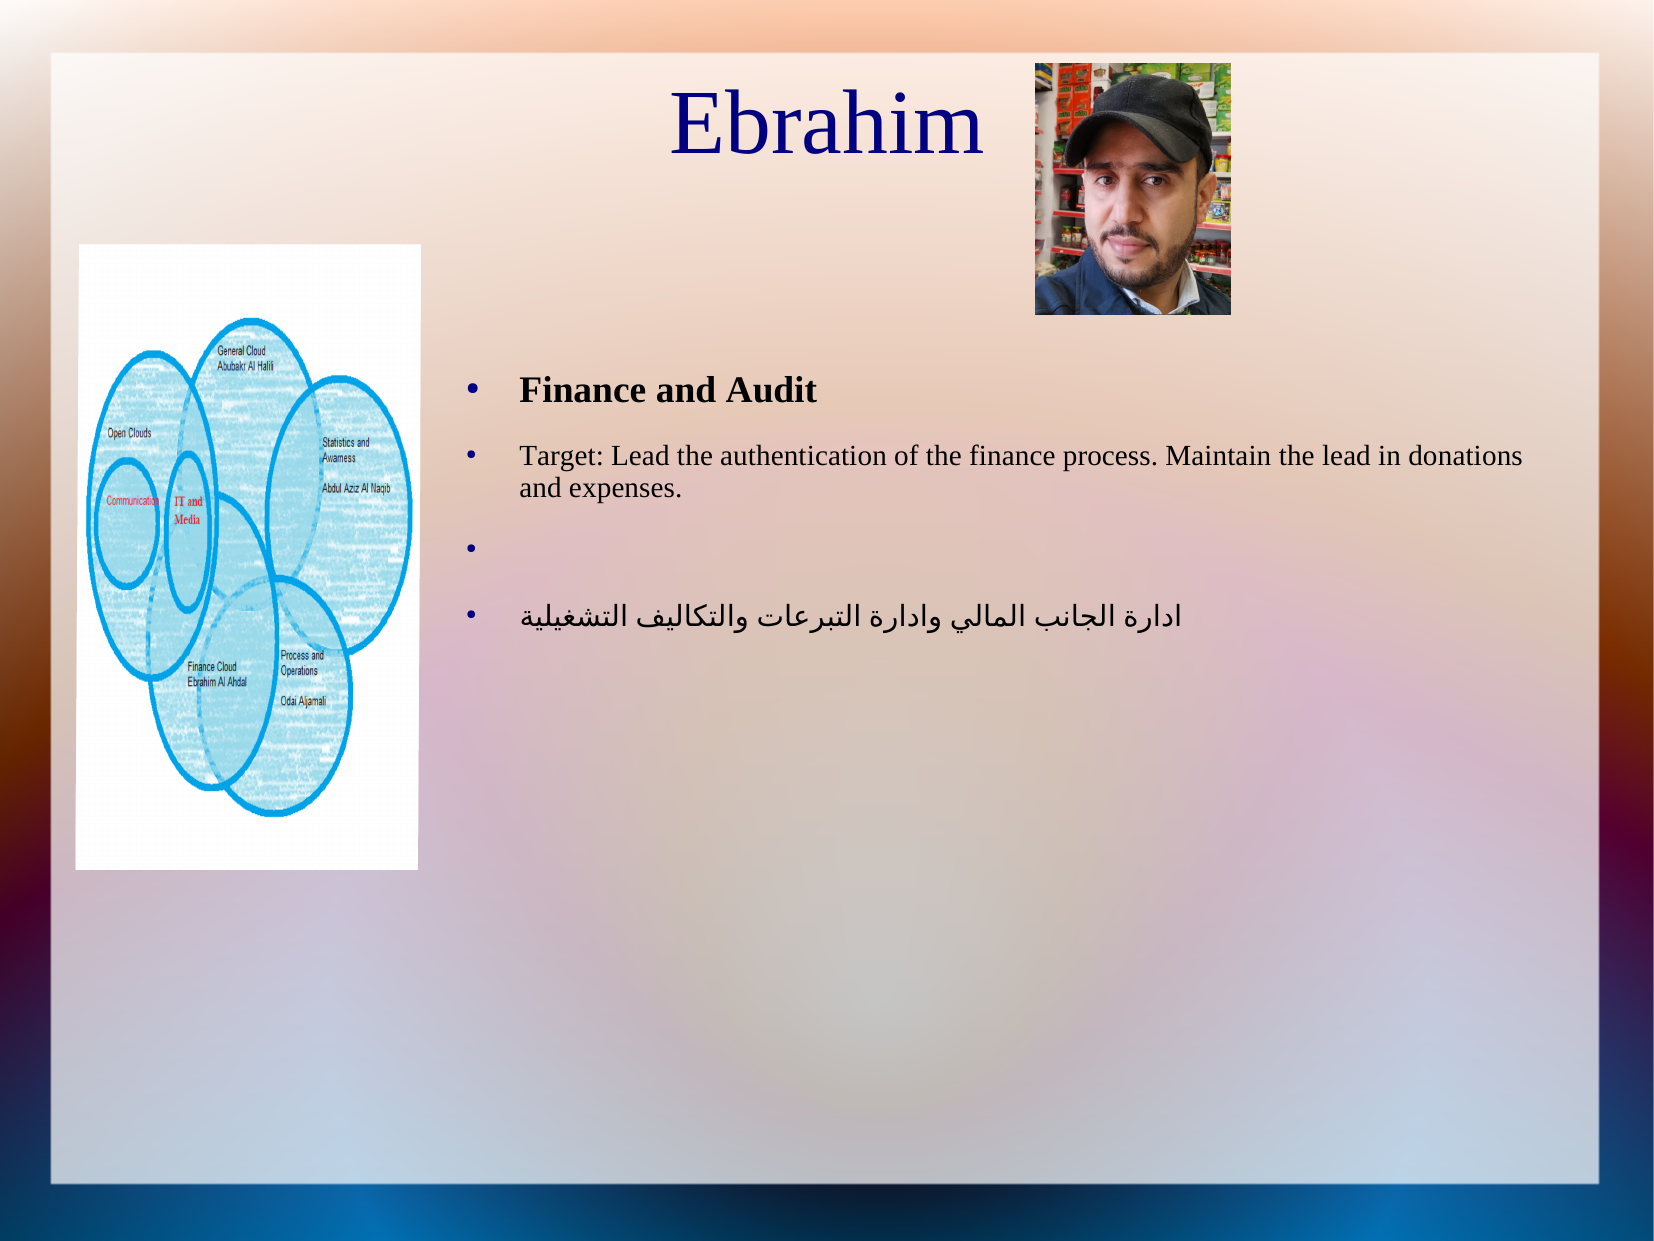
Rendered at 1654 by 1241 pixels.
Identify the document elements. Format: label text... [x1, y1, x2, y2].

title Ebrahim [121, 19, 1534, 227]
picture [0, 0, 1654, 1241]
list Finance and Audit Target: Lead the authentication of the finance process. Maintain the lead in donations and expenses. ادارة الجانب المالي وادارة التبرعات والتكاليف التشغيلية [448, 368, 1561, 1066]
